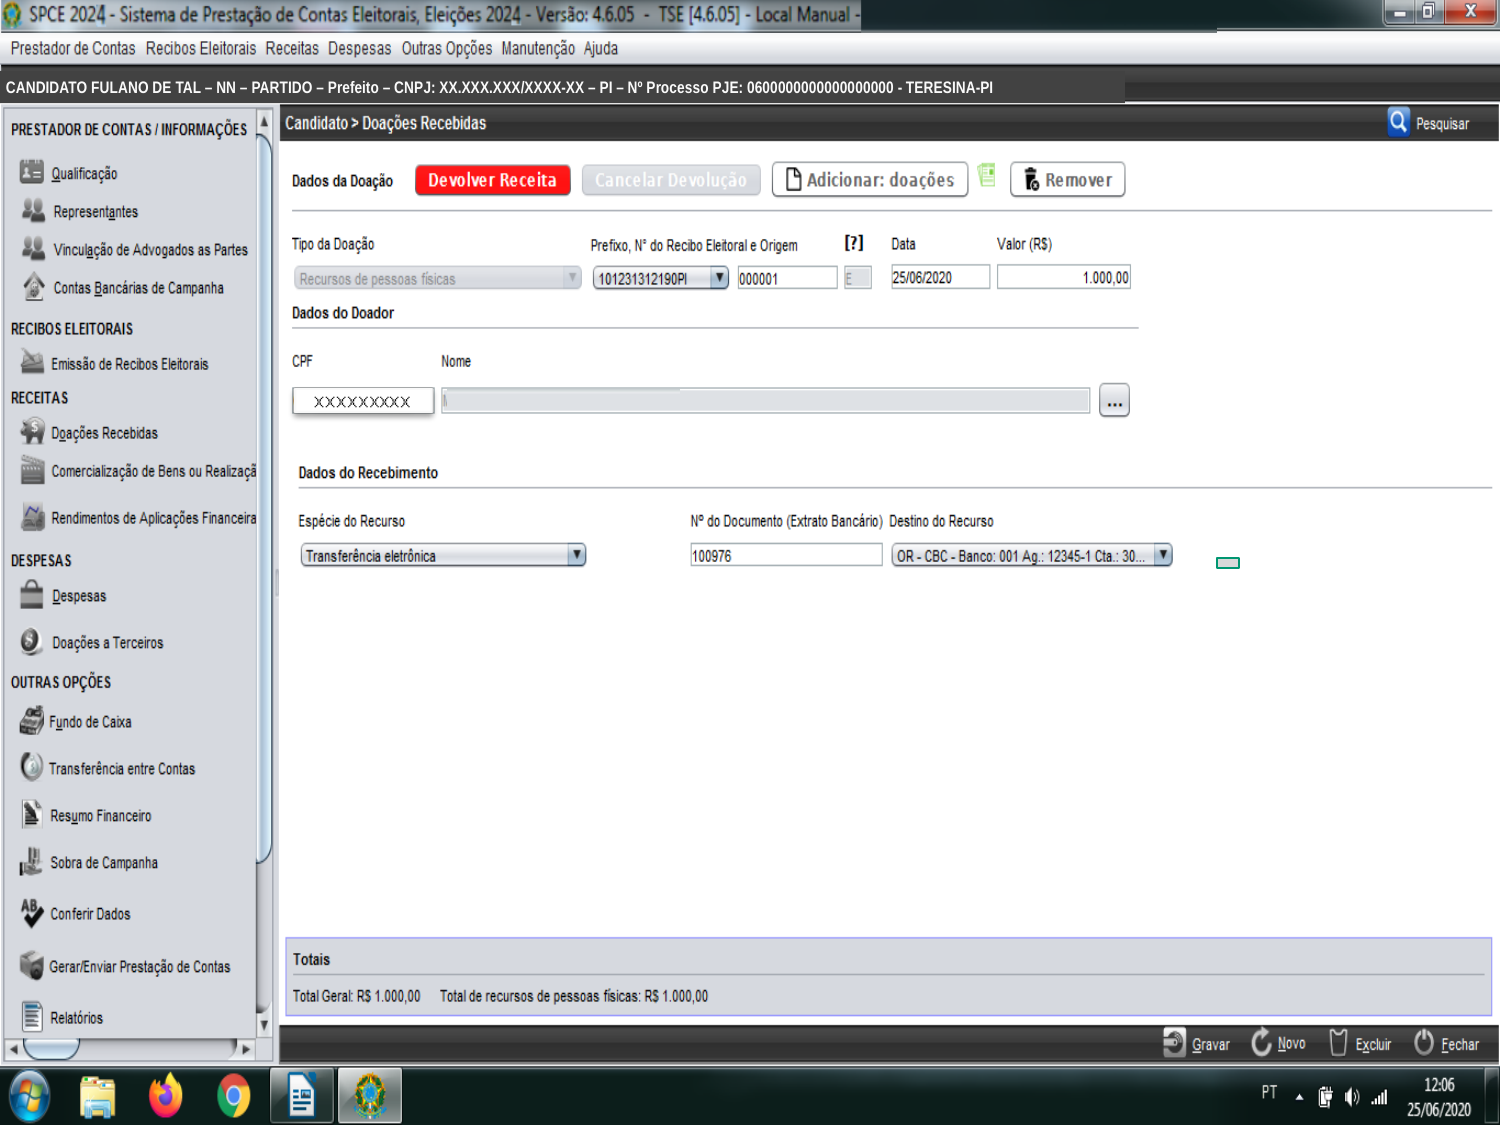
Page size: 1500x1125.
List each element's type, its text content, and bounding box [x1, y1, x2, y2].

picture [0, 0, 1500, 1125]
text_box CANDIDATO FULANO DE TAL – NN – PARTIDO – Prefeito – CNPJ: XX.XXX.XXX/XXXX-XX – PI – Nº Processo PJE: 0600000000000000000 - TERESINA-PI [0, 70, 1125, 104]
text_box [1219, 560, 1237, 566]
